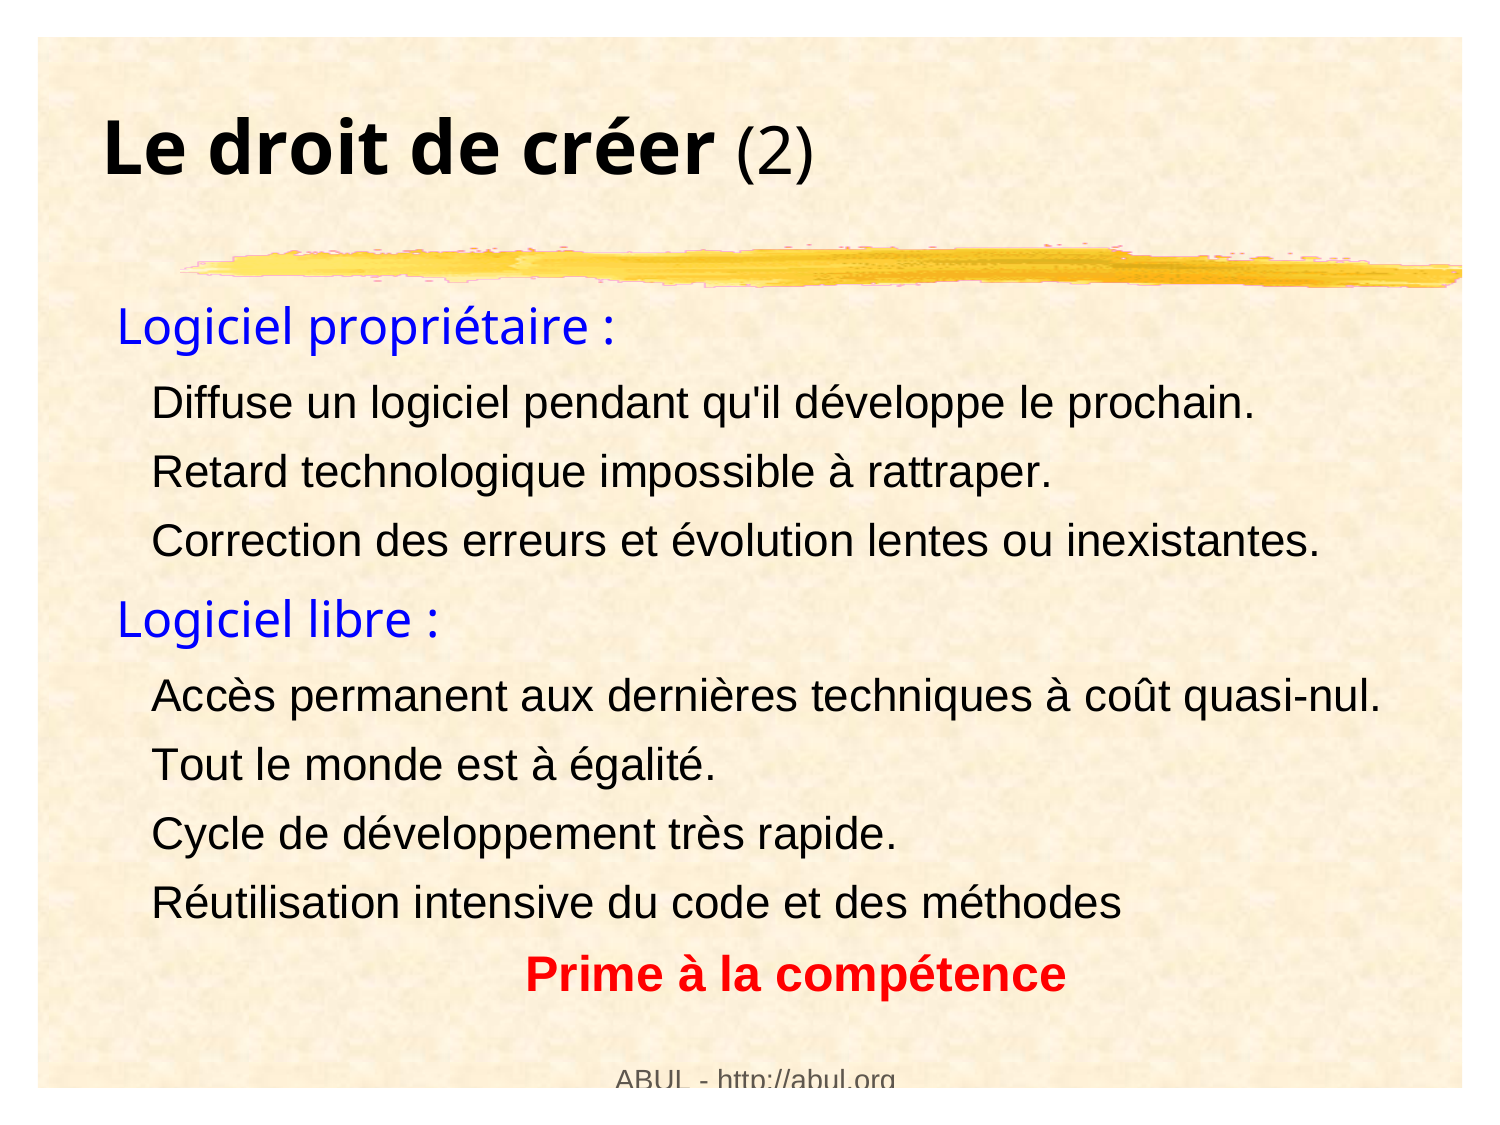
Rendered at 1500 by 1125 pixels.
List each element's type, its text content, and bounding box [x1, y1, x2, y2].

picture [754, 1076, 761, 1088]
picture [811, 1076, 818, 1088]
picture [794, 1082, 801, 1088]
picture [639, 1072, 648, 1078]
picture [738, 1076, 743, 1088]
picture [620, 1073, 627, 1082]
picture [883, 1076, 891, 1088]
picture [722, 1076, 729, 1088]
text_box Logiciel propriétaire : Diffuse un logiciel pendant qu'il développe le prochain. Retard technologique impossible à rattraper. Correction des erreurs et évolution lentes ou inexistantes. Logiciel libre : Accès permanent aux dernières techniques à coût quasi-nul. Tout le monde est à égalité. Cycle de développement très rapide. Réutilisation intensive du code et des méthodes Prime à la compétence [116, 290, 1442, 1055]
picture [618, 1084, 630, 1088]
title Le droit de créer (2) [101, 39, 1312, 253]
picture [37, 37, 1463, 1088]
picture [858, 1076, 866, 1088]
picture [639, 1081, 649, 1088]
